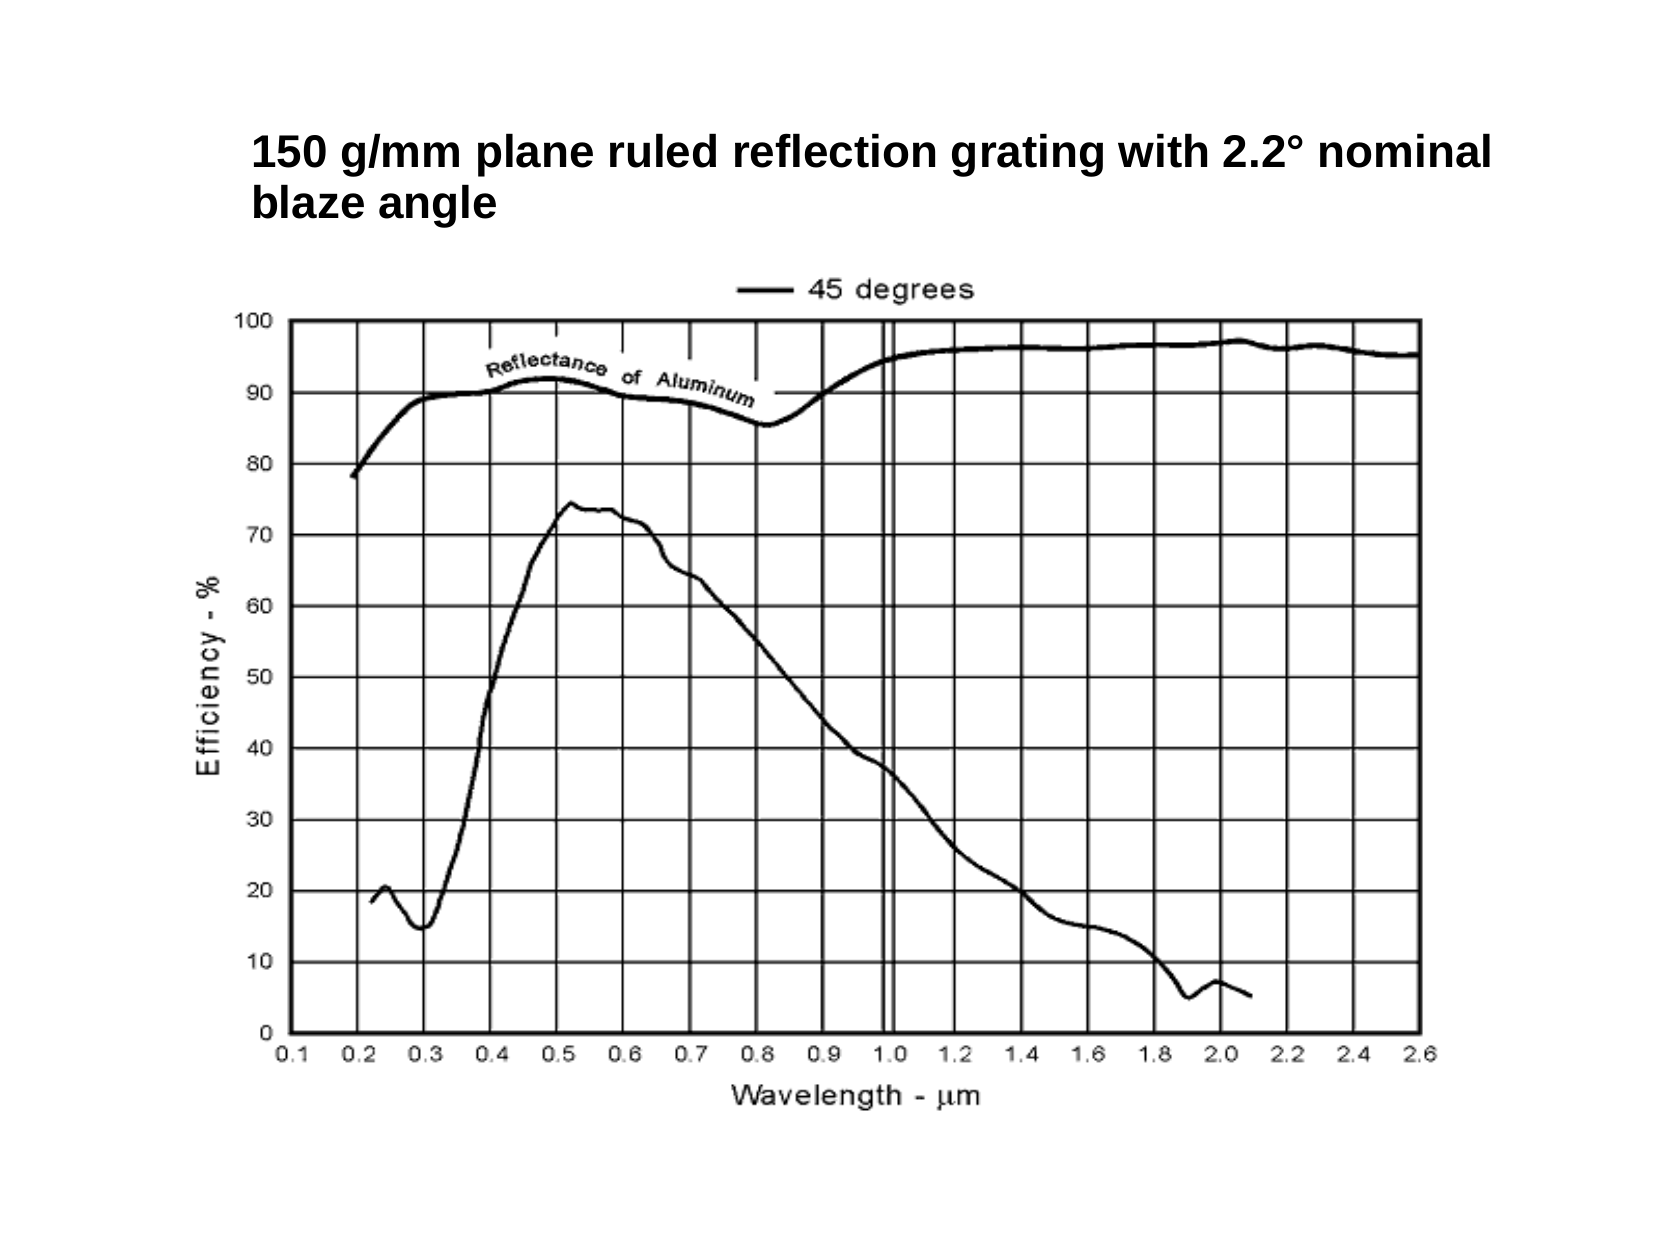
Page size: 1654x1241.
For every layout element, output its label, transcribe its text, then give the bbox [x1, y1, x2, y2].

picture [147, 265, 1506, 1123]
text_box 150 g/mm plane ruled reflection grating with 2.2° nominal blaze angle [236, 118, 1565, 236]
